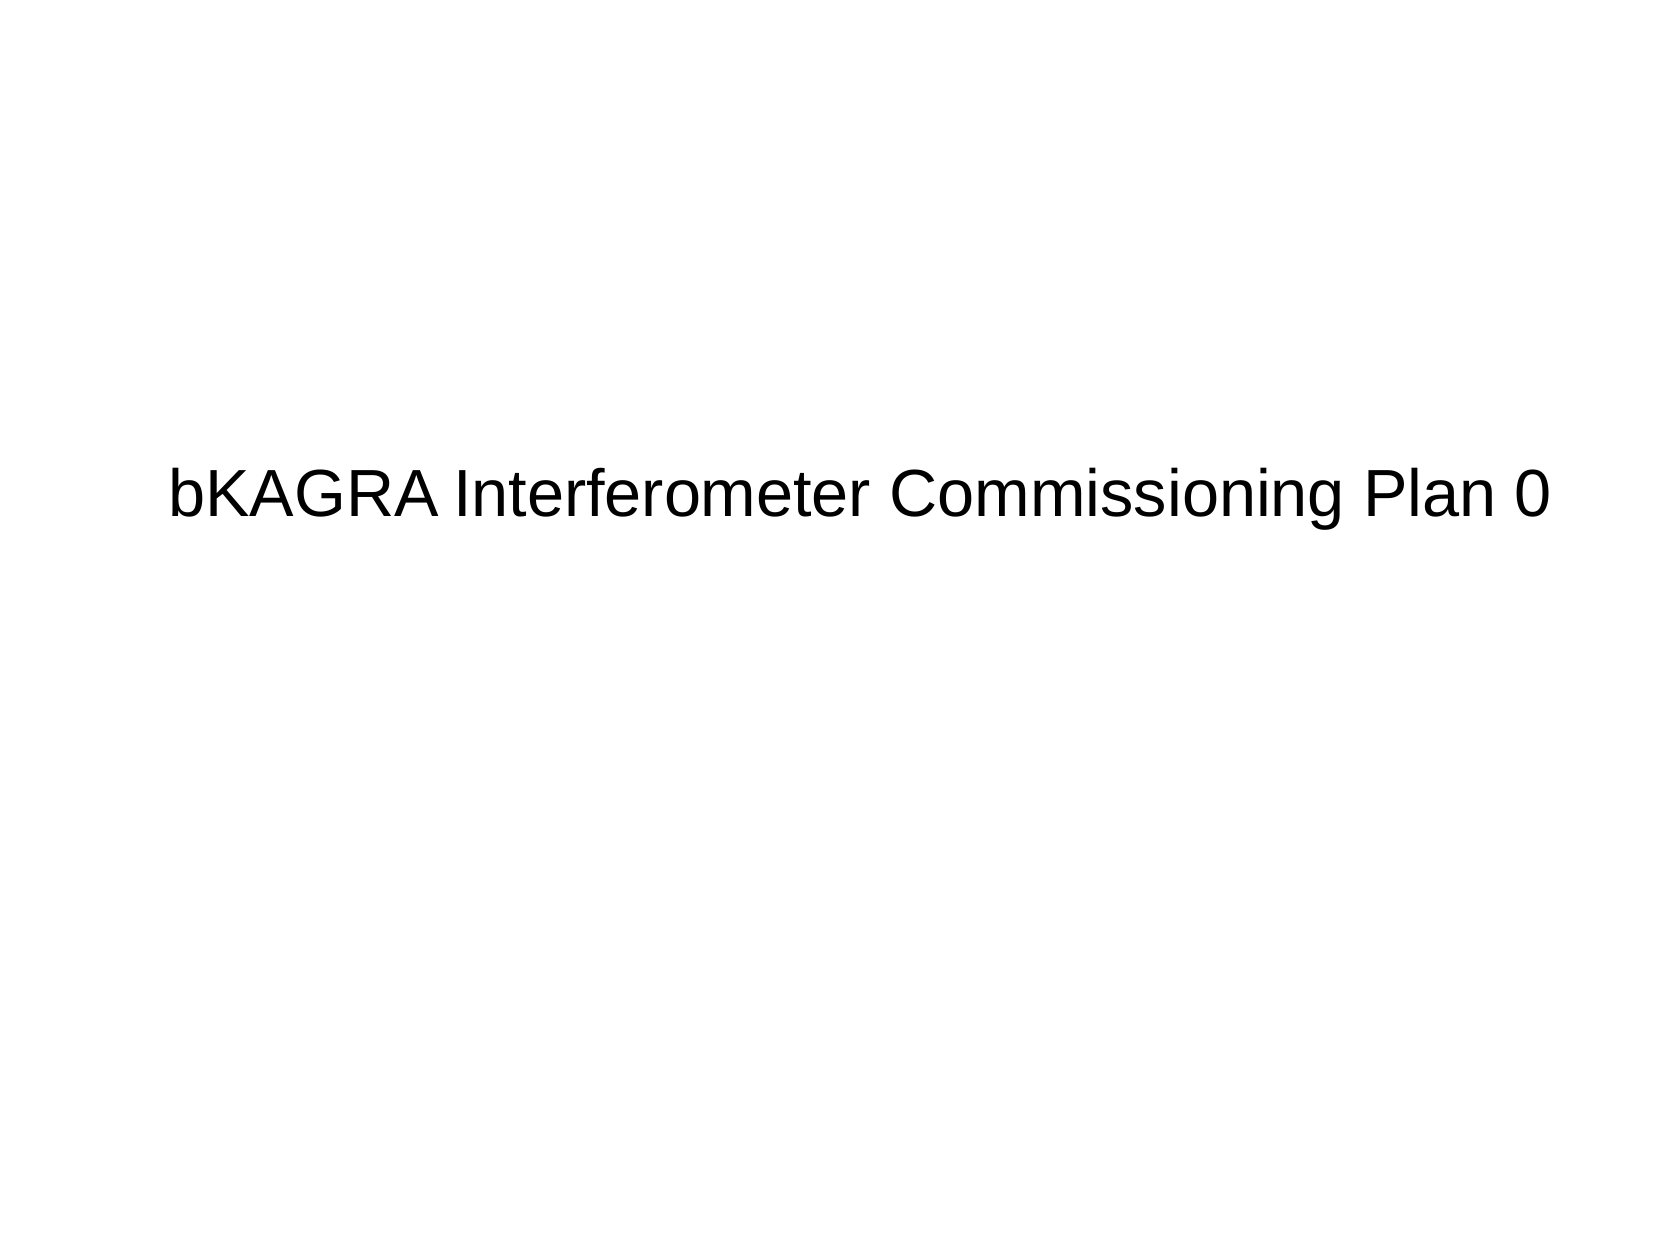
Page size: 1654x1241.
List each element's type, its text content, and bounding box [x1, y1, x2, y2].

text_box bKAGRA Interferometer Commissioning Plan 0 [153, 448, 1572, 539]
